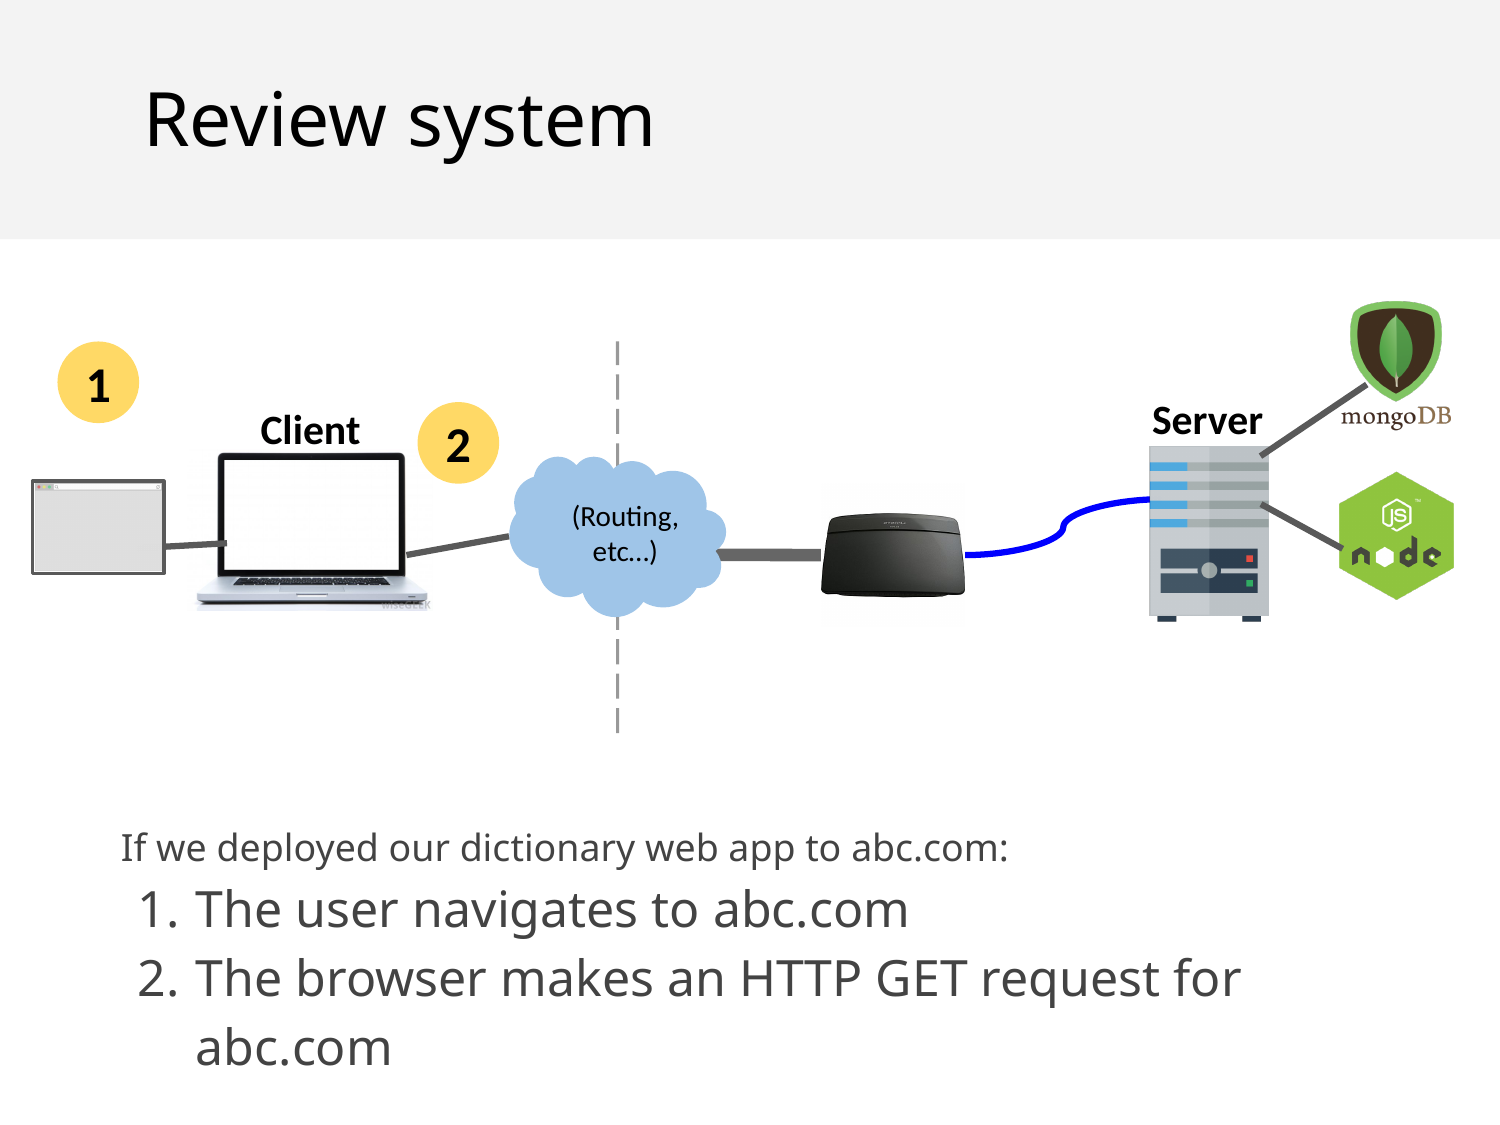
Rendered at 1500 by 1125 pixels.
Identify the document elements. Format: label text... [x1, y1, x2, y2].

picture [821, 483, 965, 627]
text_box 2 [417, 402, 500, 484]
text_box 1 [57, 341, 140, 424]
picture [1114, 475, 1302, 630]
list If we deployed our dictionary web app to abc.com: The user navigates to abc.com The browser makes an HTTP GET request for abc.com [105, 802, 1426, 997]
picture [34, 482, 163, 572]
picture [1330, 470, 1462, 602]
picture [187, 449, 433, 611]
text_box (Routing, etc…) [509, 456, 727, 618]
picture [1324, 282, 1468, 450]
title Review system [128, 56, 1372, 183]
text_box Server [1085, 361, 1331, 475]
text_box Client [188, 371, 434, 449]
